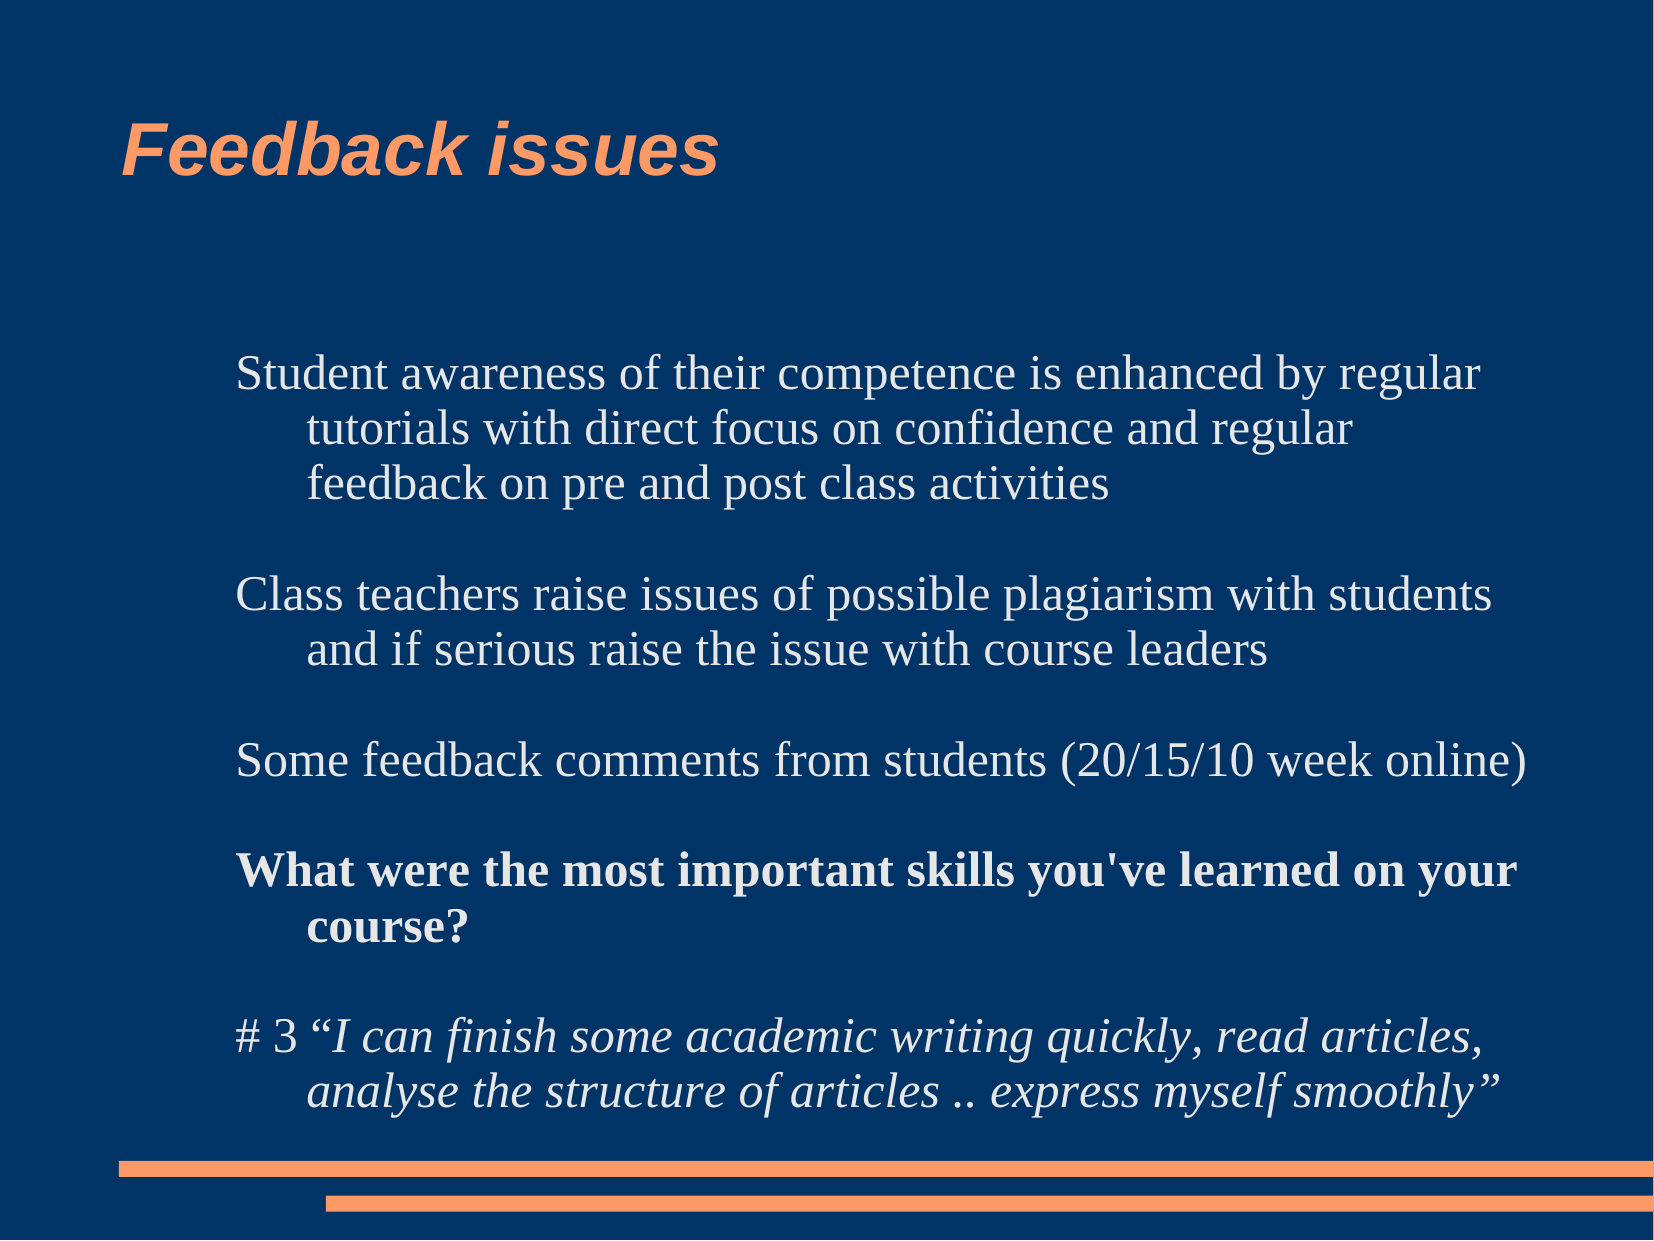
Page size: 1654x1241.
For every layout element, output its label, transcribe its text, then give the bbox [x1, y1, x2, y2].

list Student awareness of their competence is enhanced by regular tutorials with direct focus on confidence and regular feedback on pre and post class activities Class teachers raise issues of possible plagiarism with students and if serious raise the issue with course leaders Some feedback comments from students (20/15/10 week online) What were the most important skills you've learned on your course? # 3 “I can finish some academic writing quickly, read articles, analyse the structure of articles .. express myself smoothly” [152, 344, 1534, 1241]
title Feedback issues [121, 46, 1534, 254]
